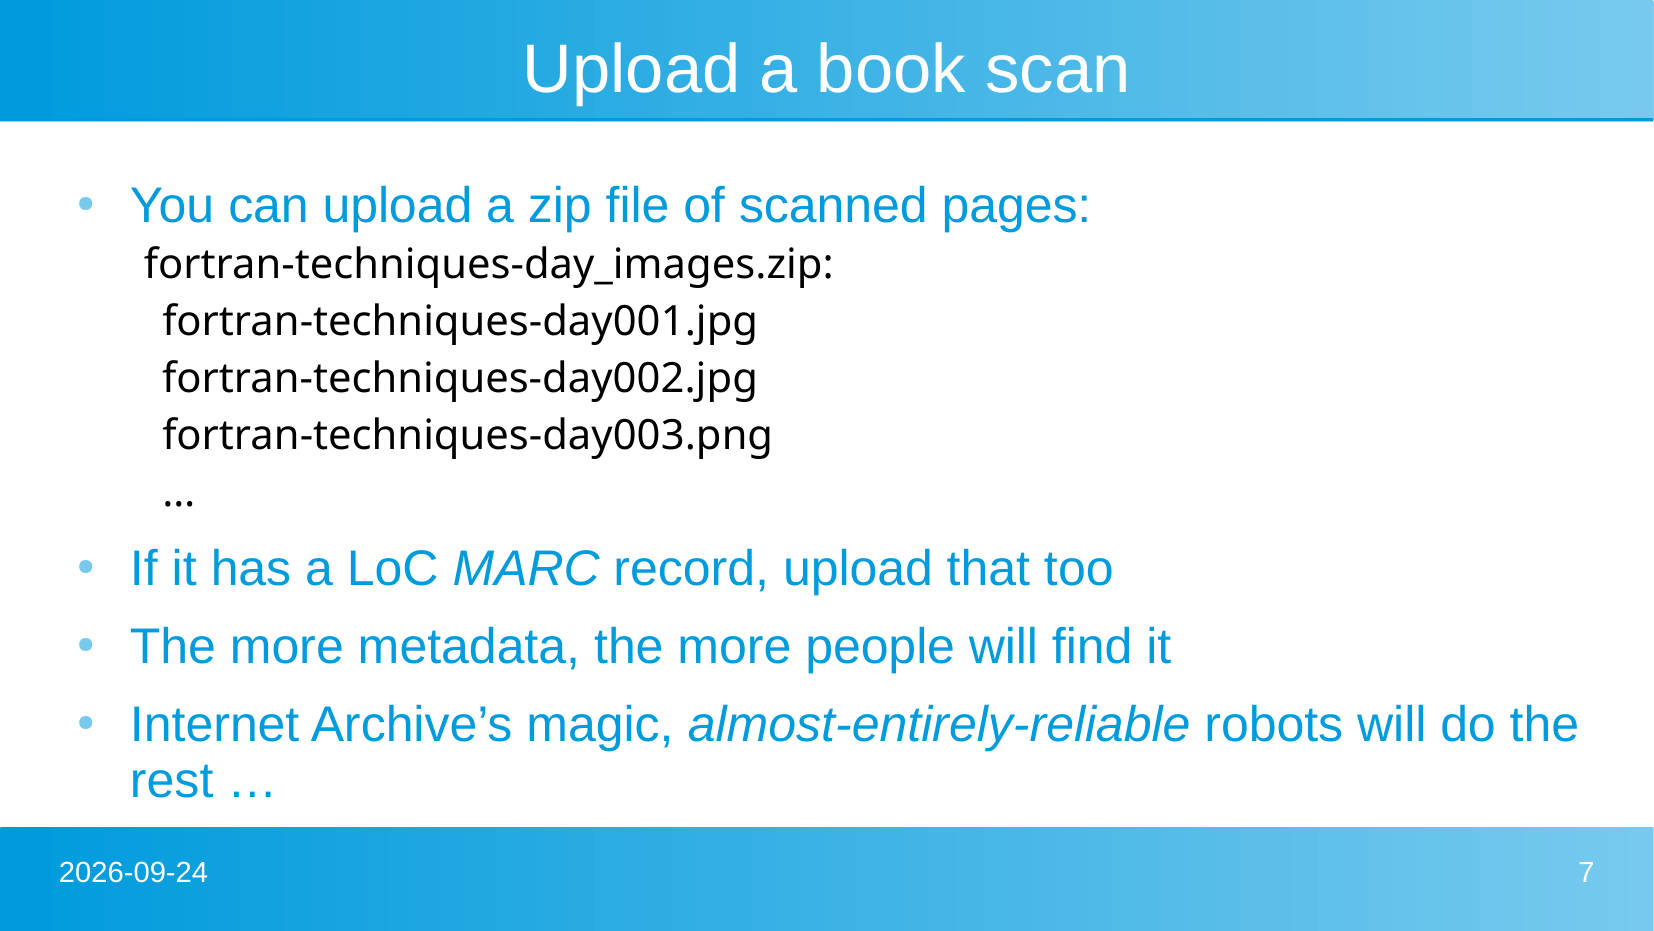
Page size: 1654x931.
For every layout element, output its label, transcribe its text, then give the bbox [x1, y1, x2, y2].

list You can upload a zip file of scanned pages: fortran-techniques-day_images.zip: fortran-techniques-day001.jpg fortran-techniques-day002.jpg fortran-techniques-day003.png … If it has a LoC MARC record, upload that too The more metadata, the more people will find it Internet Archive’s magic, almost-entirely-reliable robots will do the rest … [59, 177, 1595, 768]
title Upload a book scan [59, 29, 1595, 108]
